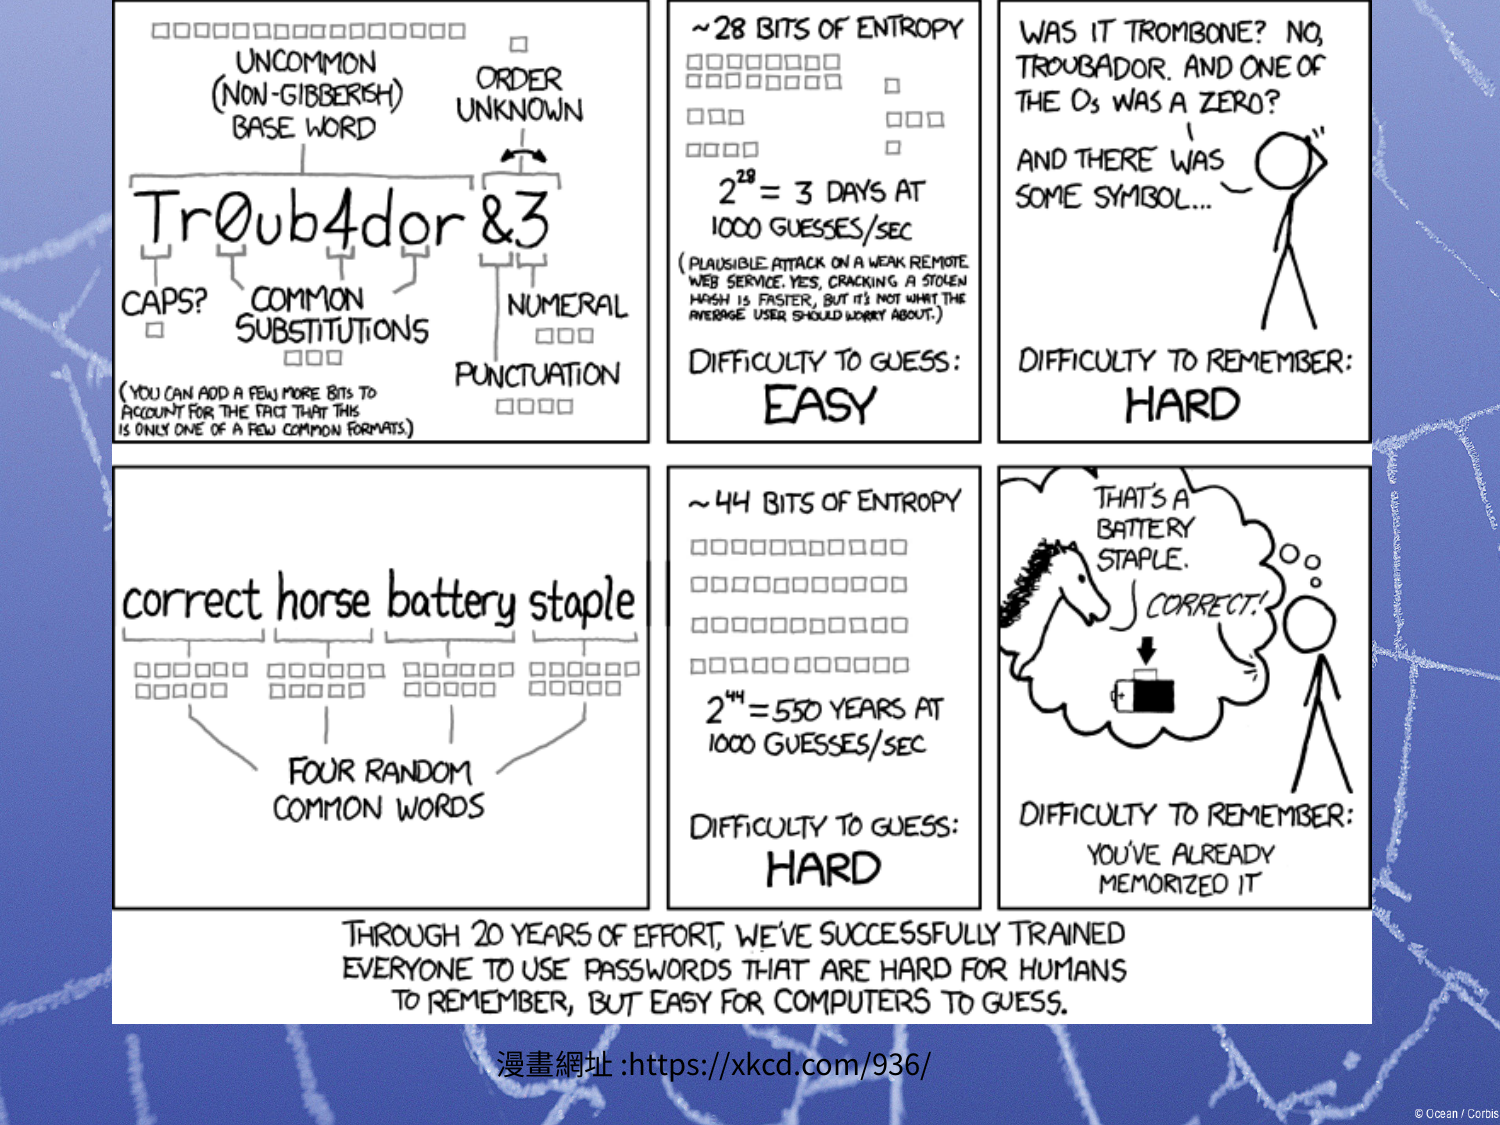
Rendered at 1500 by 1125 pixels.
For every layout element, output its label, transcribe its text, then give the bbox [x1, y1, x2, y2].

picture [0, 0, 1500, 1125]
title 漫畫網址:https://xkcd.com/936/ [88, 1023, 1341, 1105]
